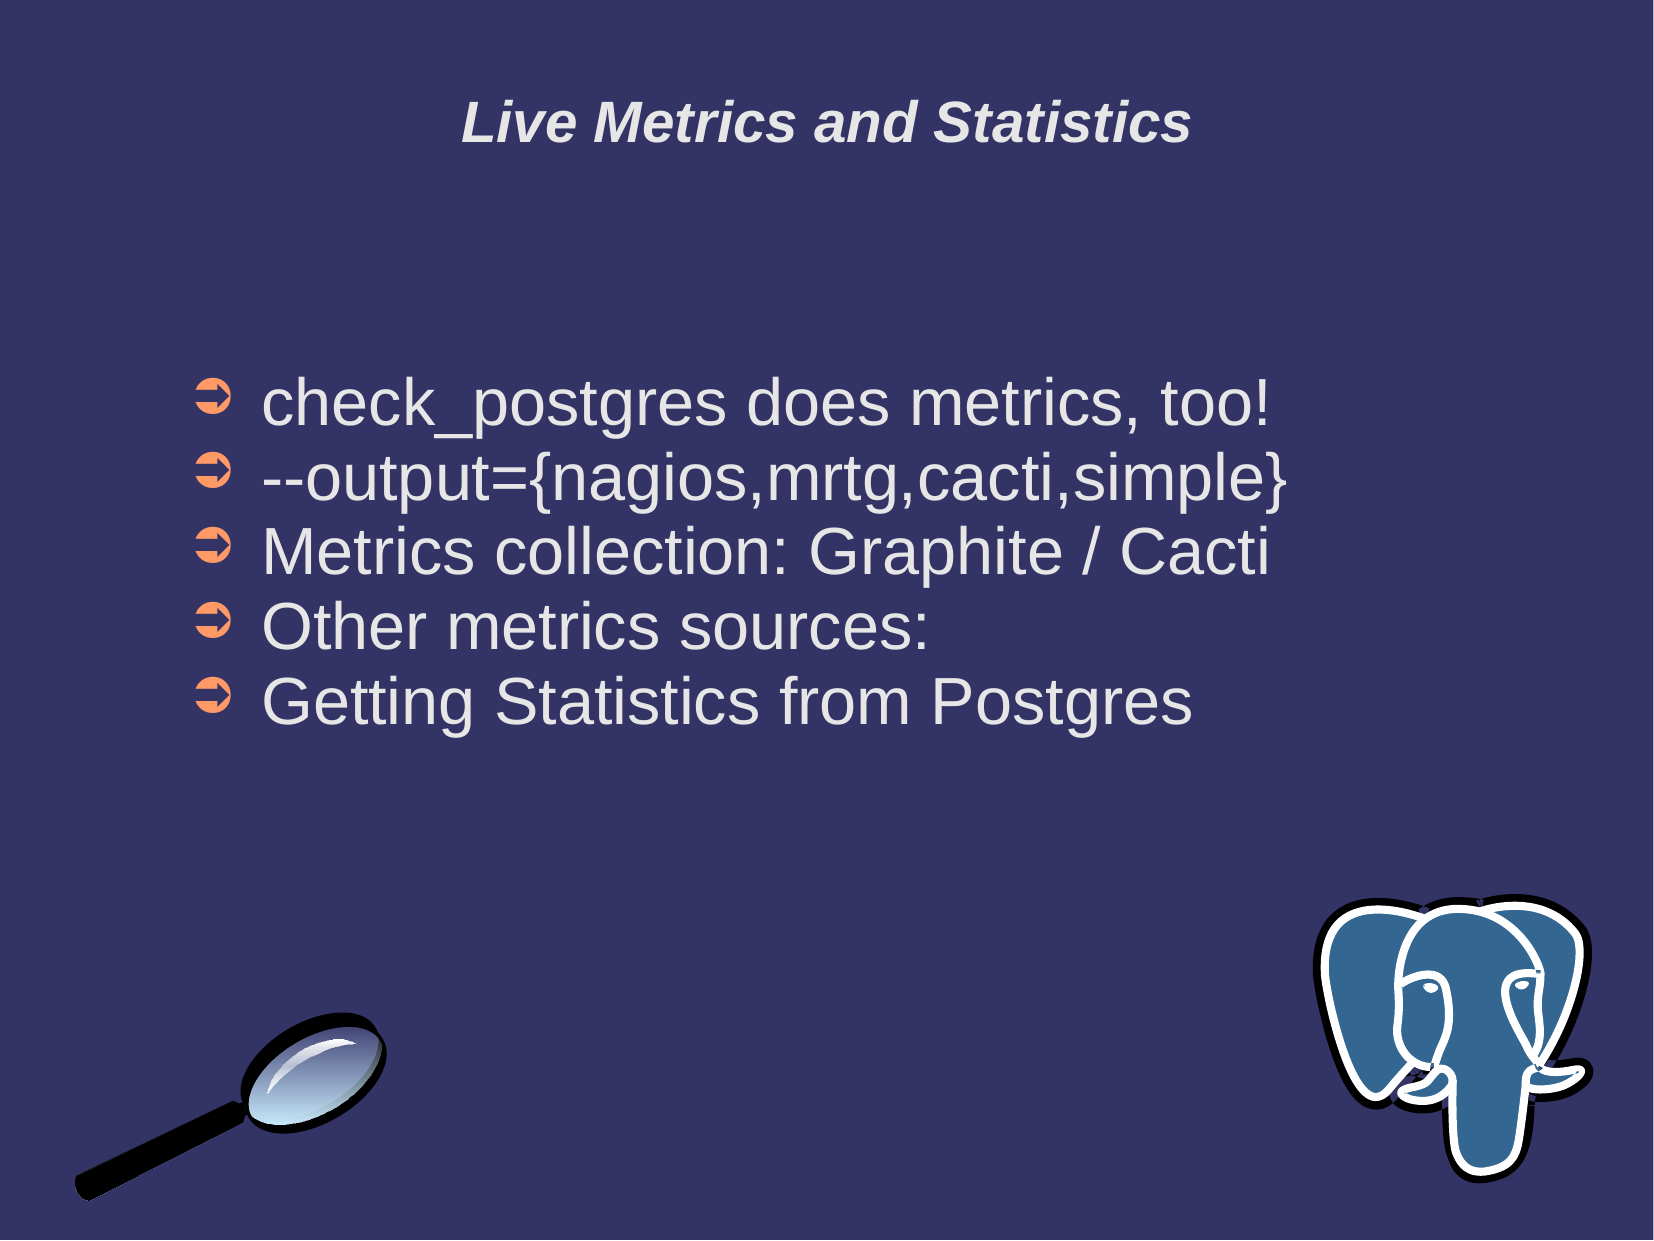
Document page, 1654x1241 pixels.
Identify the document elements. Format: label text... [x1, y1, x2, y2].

list check_postgres does metrics, too! --output={nagios,mrtg,cacti,simple} Metrics collection: Graphite / Cacti Other metrics sources: Getting Statistics from Postgres [178, 364, 1570, 1184]
title Live Metrics and Statistics [121, 19, 1534, 227]
